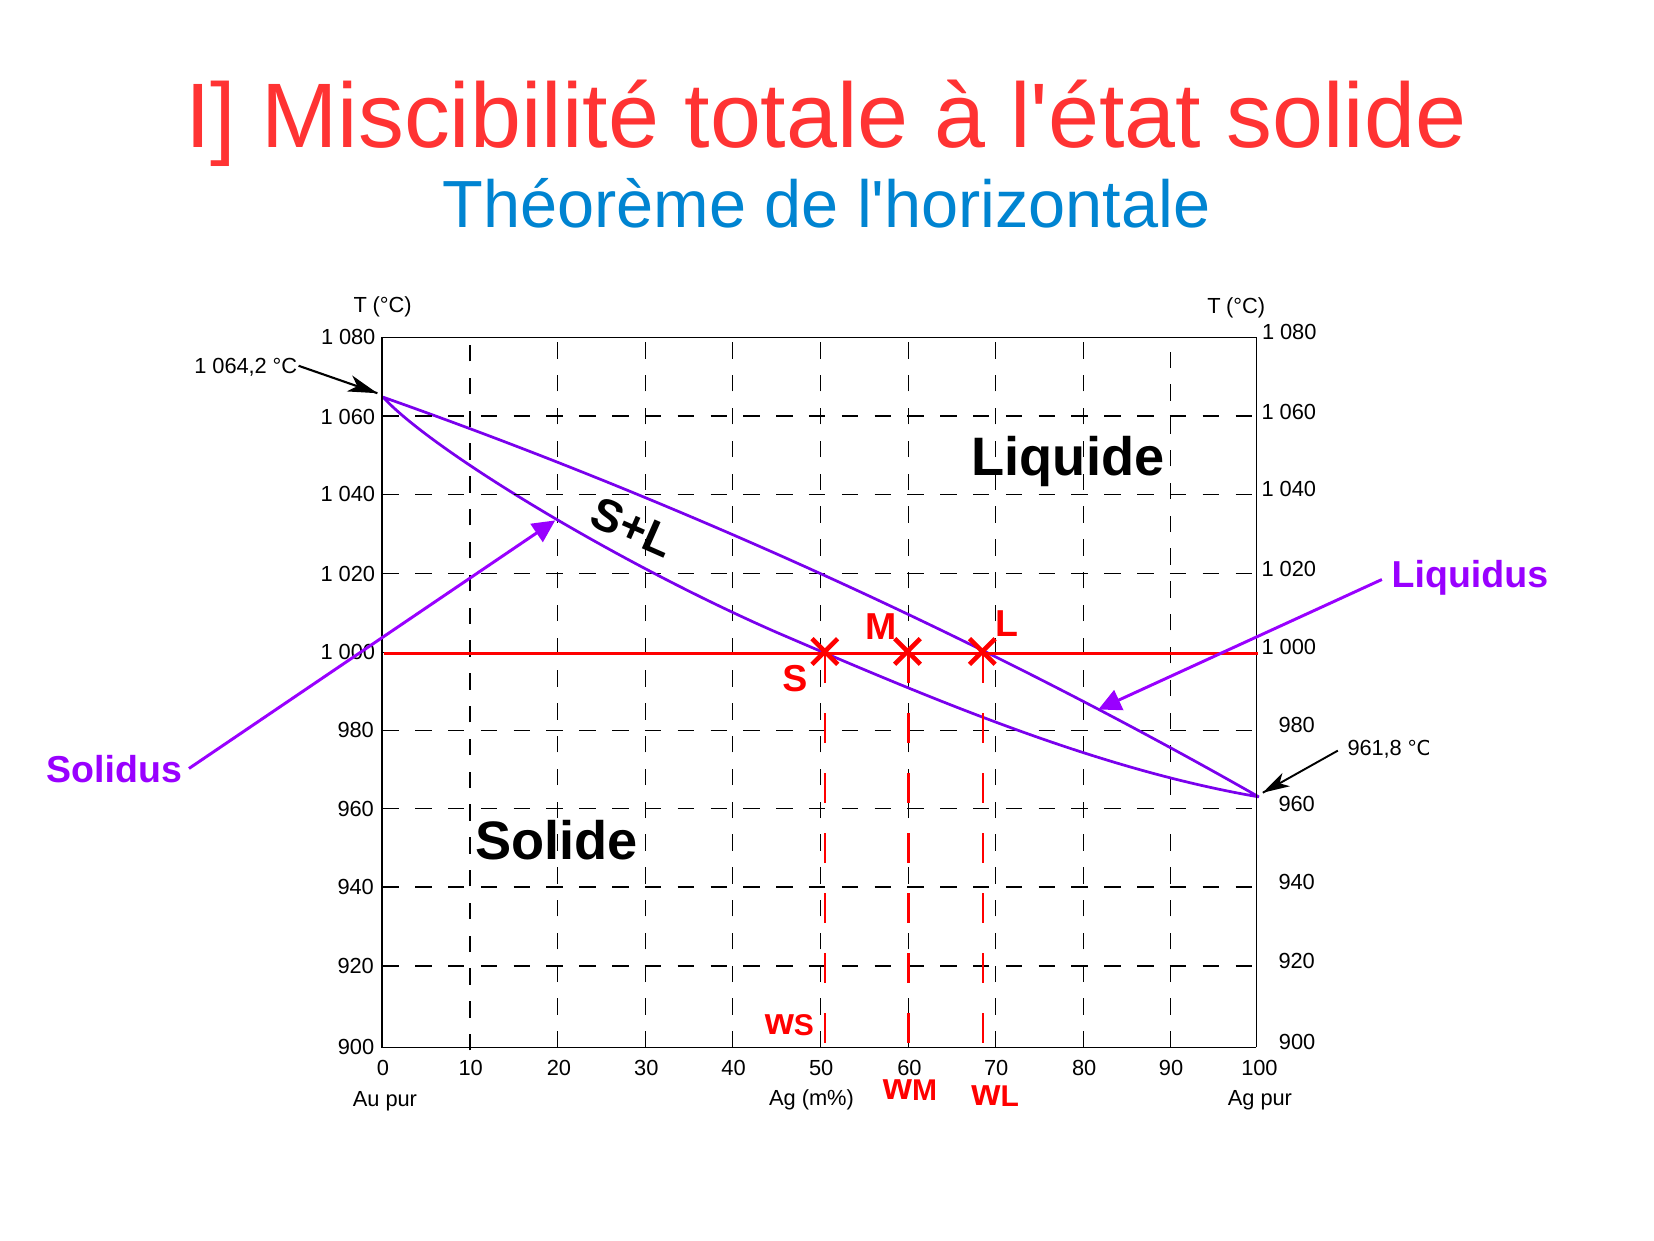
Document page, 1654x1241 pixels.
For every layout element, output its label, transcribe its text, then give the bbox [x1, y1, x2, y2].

text_box wS [750, 993, 845, 1057]
text_box [810, 637, 840, 652]
title I] Miscibilité totale à l'état solide Théorème de l'horizontale [82, 49, 1571, 257]
text_box [826, 655, 840, 666]
text_box [984, 655, 997, 666]
text_box wM [868, 1058, 963, 1122]
text_box L [980, 595, 1028, 652]
text_box Liquidus [1376, 545, 1590, 604]
picture [192, 291, 1429, 1111]
text_box [815, 655, 824, 665]
text_box wL [956, 1063, 1052, 1128]
text_box [910, 655, 922, 666]
text_box [898, 637, 922, 652]
text_box [967, 655, 982, 666]
text_box S [767, 655, 815, 708]
text_box Solidus [31, 741, 245, 800]
text_box [893, 655, 907, 666]
text_box [967, 637, 980, 652]
text_box M [850, 598, 898, 652]
